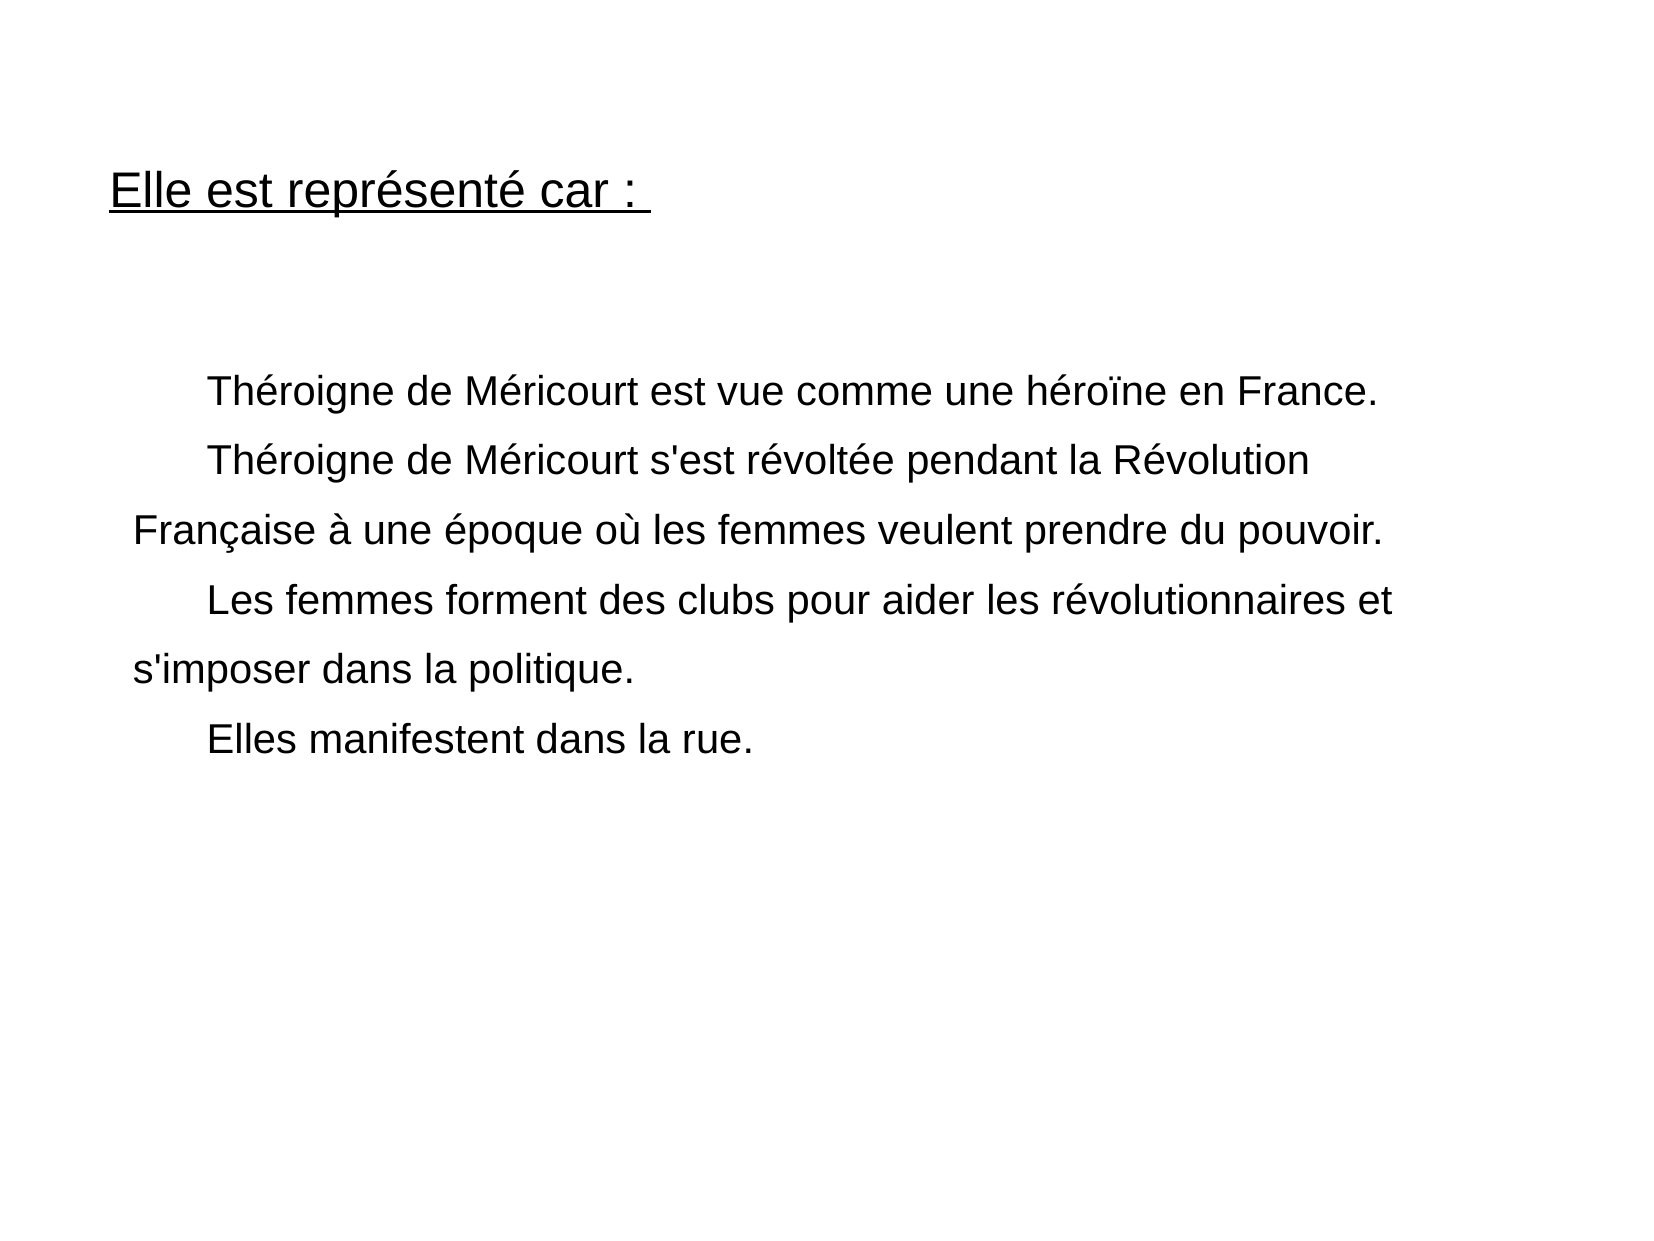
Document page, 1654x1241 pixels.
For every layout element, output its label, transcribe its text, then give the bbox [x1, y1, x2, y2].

text_box Elle est représenté car : [94, 154, 695, 226]
text_box Théroigne de Méricourt est vue comme une héroïne en France. Théroigne de Méricourt s'est révoltée pendant la Révolution Française à une époque où les femmes veulent prendre du pouvoir. Les femmes forment des clubs pour aider les révolutionnaires et s'imposer dans la politique. Elles manifestent dans la rue. [118, 336, 1419, 834]
